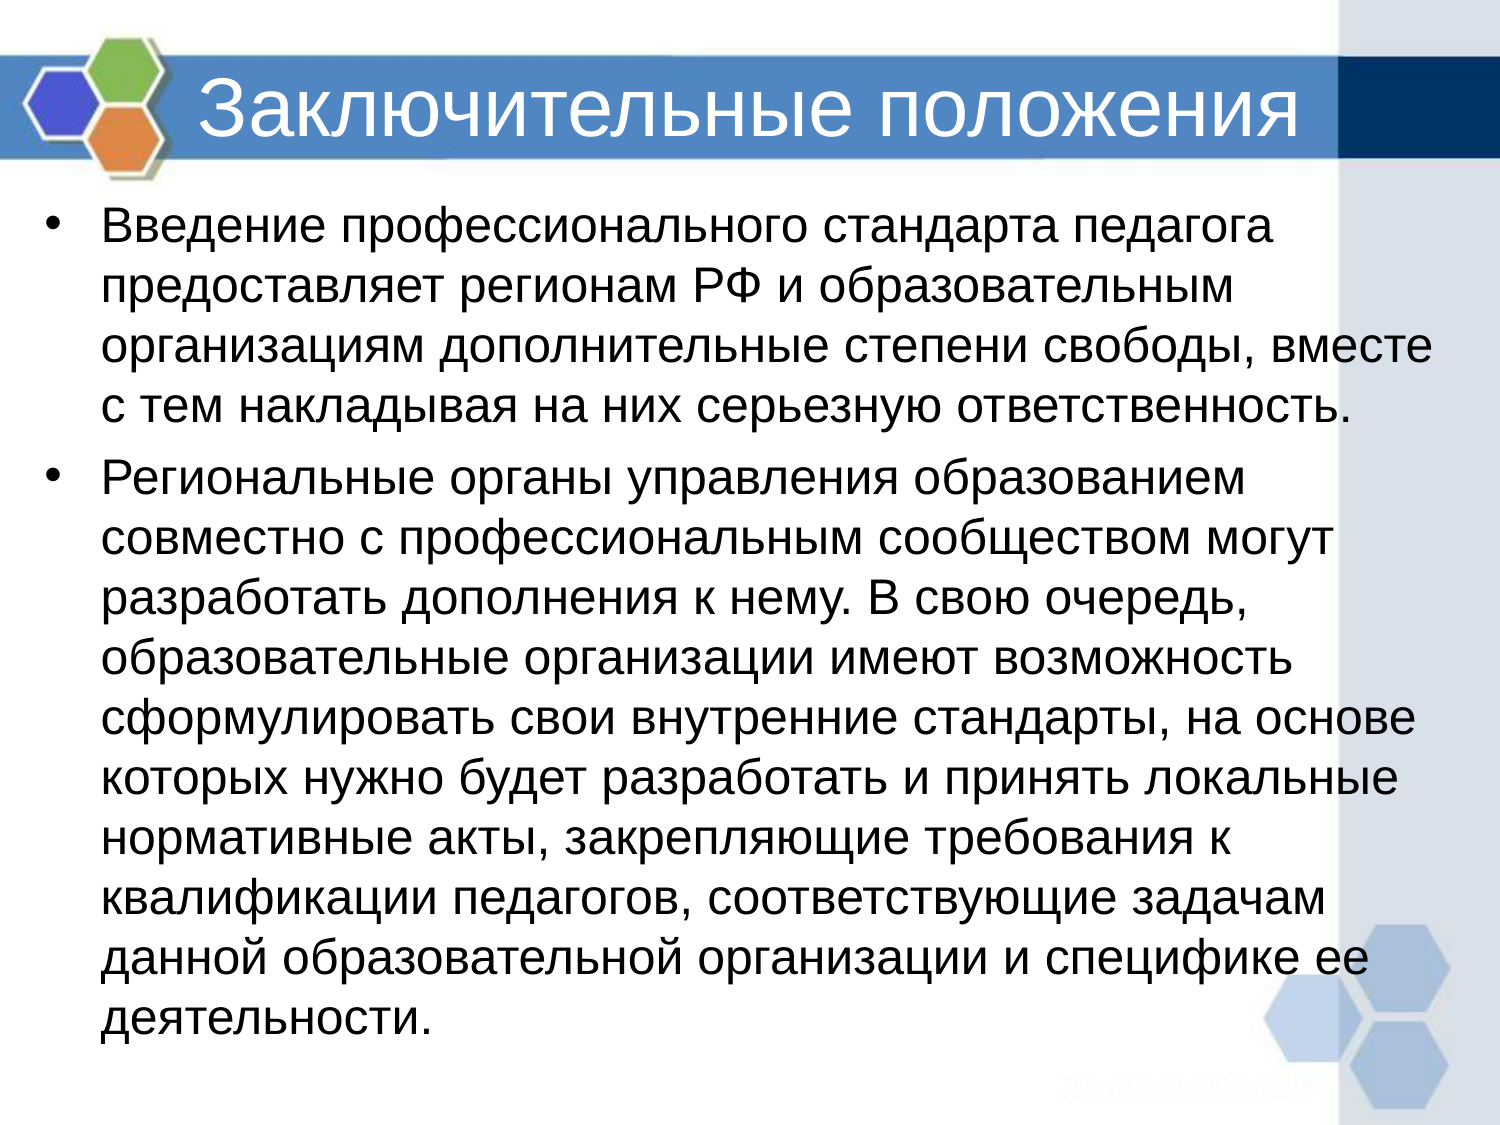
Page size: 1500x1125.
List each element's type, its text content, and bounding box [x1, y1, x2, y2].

list Введение профессионального стандарта педагога предоставляет регионам РФ и образовательным организациям дополнительные степени свободы, вместе с тем накладывая на них серьезную ответственность. Региональные органы управления образованием совместно с профессиональным сообществом могут разработать дополнения к нему. В свою очередь, образовательные организации имеют возможность сформулировать свои внутренние стандарты, на основе которых нужно будет разработать и принять локальные нормативные акты, закрепляющие требования к квалификации педагогов, соответствующие задачам данной образовательной организации и специфике ее деятельности. [29, 184, 1483, 1083]
title Заключительные положения [75, 45, 1426, 161]
picture [0, 0, 1500, 1125]
